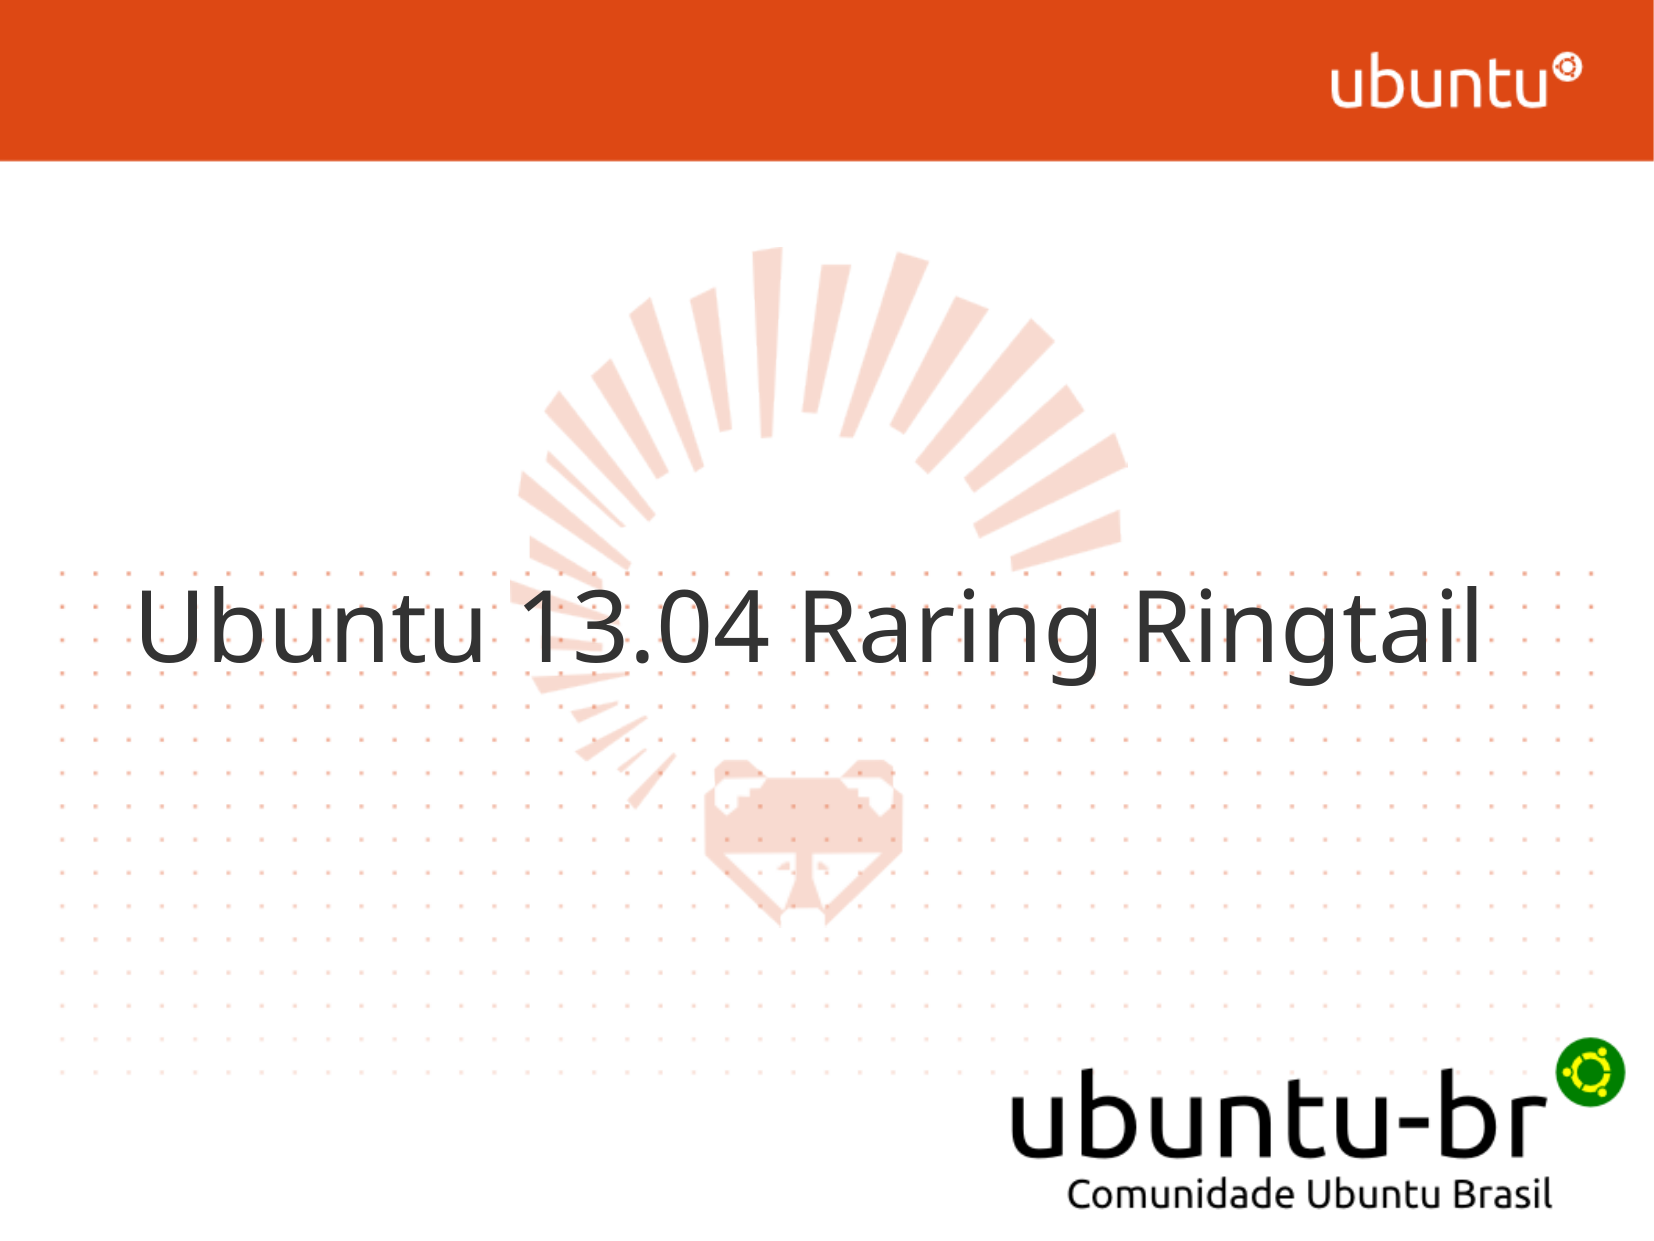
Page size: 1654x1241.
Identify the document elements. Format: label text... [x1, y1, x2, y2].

picture [0, 0, 1654, 1241]
list Ubuntu 13.04 Raring Ringtail [82, 555, 1538, 904]
